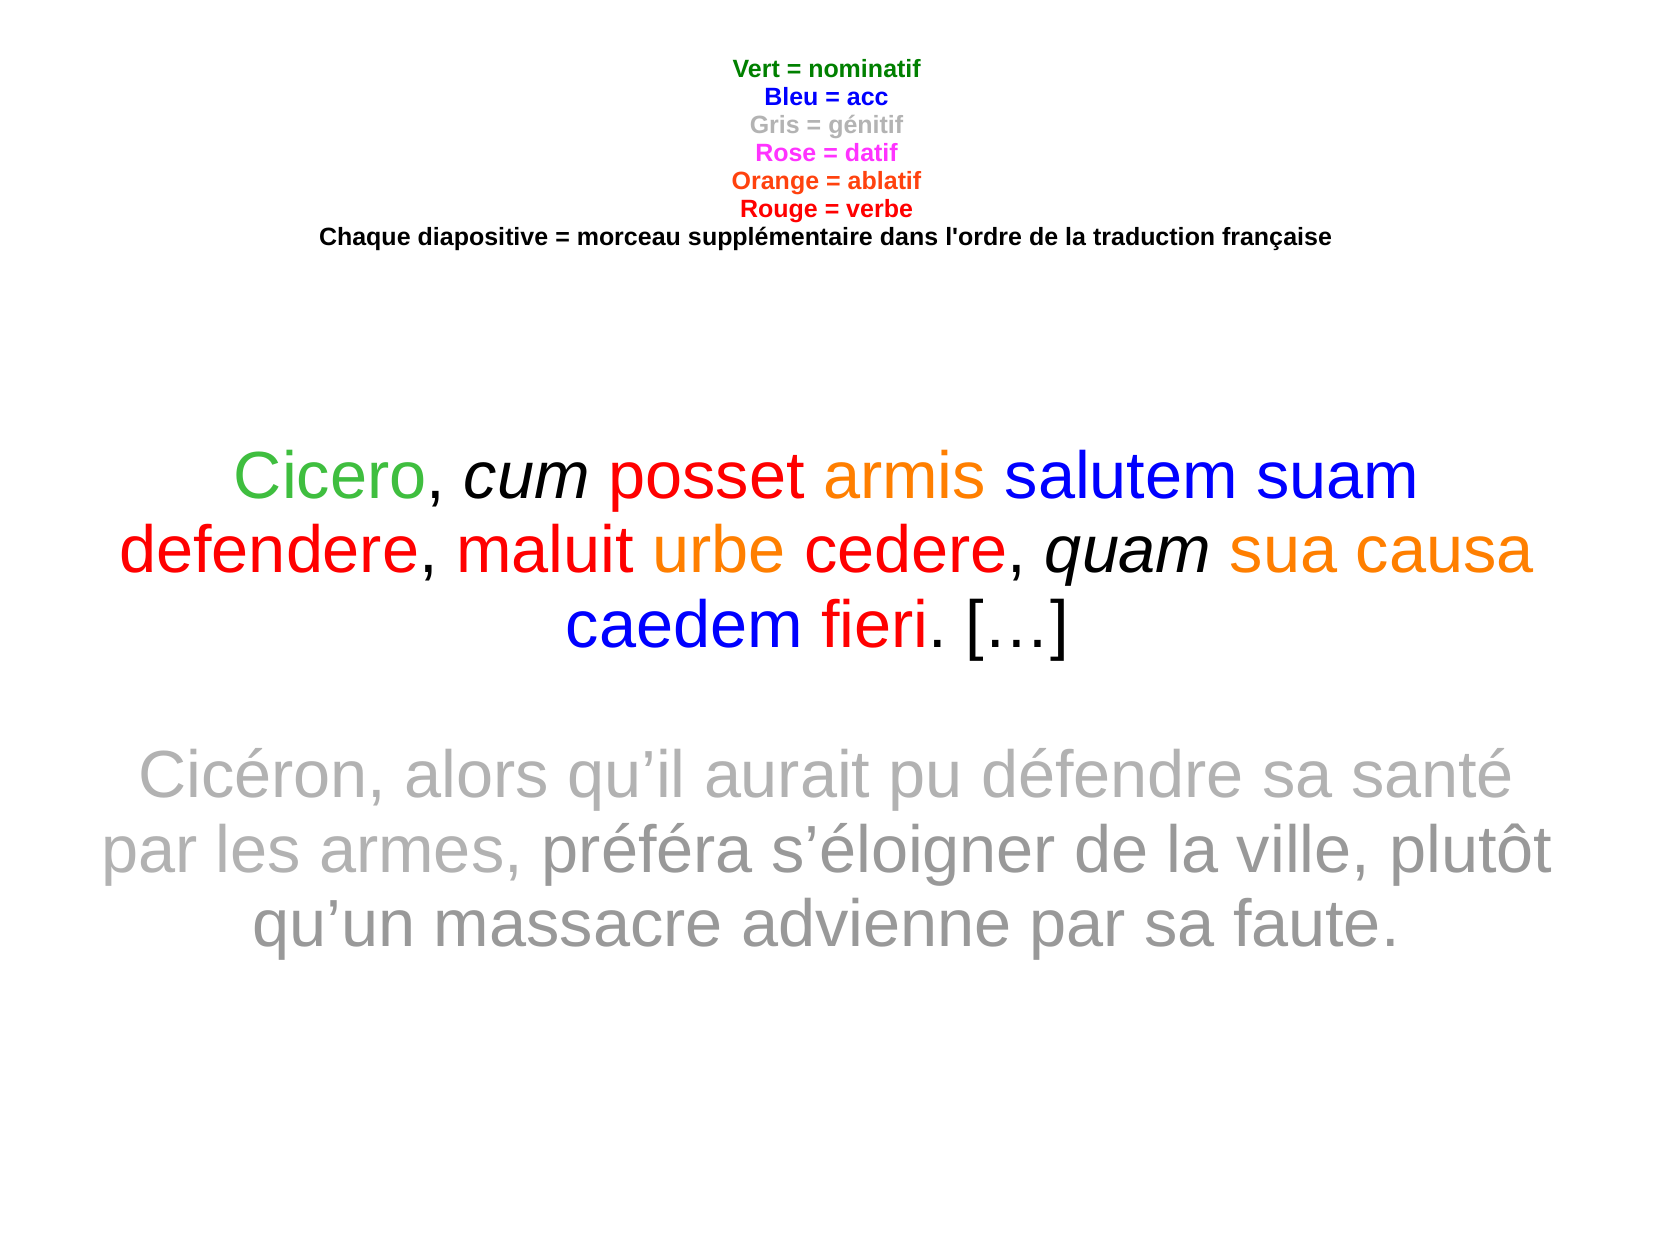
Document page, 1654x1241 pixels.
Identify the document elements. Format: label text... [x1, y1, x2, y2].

subtitle Cicero, cum posset armis salutem suam defendere, maluit urbe cedere, quam sua causa caedem fieri. […] Cicéron, alors qu’il aurait pu défendre sa santé par les armes, préféra s’éloigner de la ville, plutôt qu’un massacre advienne par sa faute. [82, 290, 1571, 1109]
title Vert = nominatif Bleu = acc Gris = génitif Rose = datif Orange = ablatif Rouge = verbe Chaque diapositive = morceau supplémentaire dans l'ordre de la traduction française [82, 49, 1571, 257]
